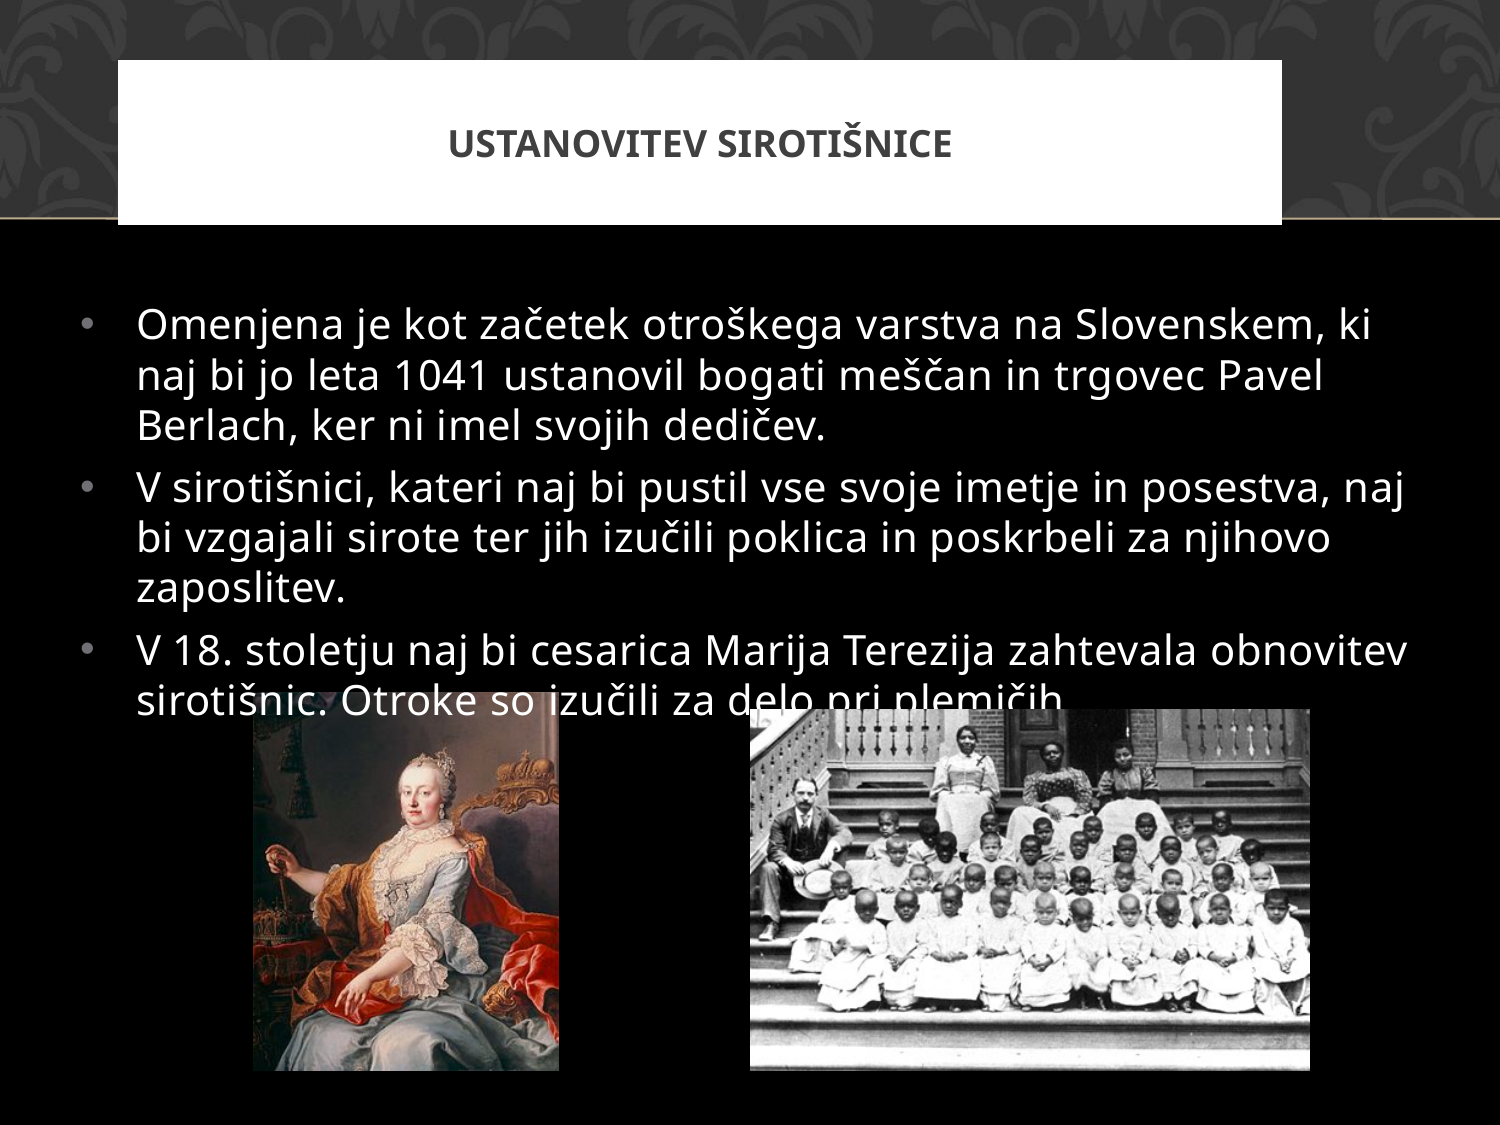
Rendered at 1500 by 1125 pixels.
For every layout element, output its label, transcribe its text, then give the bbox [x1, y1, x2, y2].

picture [0, 0, 1500, 217]
list Omenjena je kot začetek otroškega varstva na Slovenskem, ki naj bi jo leta 1041 ustanovil bogati meščan in trgovec Pavel Berlach, ker ni imel svojih dedičev. V sirotišnici, kateri naj bi pustil vse svoje imetje in posestva, naj bi vzgajali sirote ter jih izučili poklica in poskrbeli za njihovo zaposlitev. V 18. stoletju naj bi cesarica Marija Terezija zahtevala obnovitev sirotišnic. Otroke so izučili za delo pri plemičih. [64, 290, 1436, 1091]
picture [750, 709, 1310, 1071]
title Ustanovitev sirotišnice [123, 66, 1277, 219]
